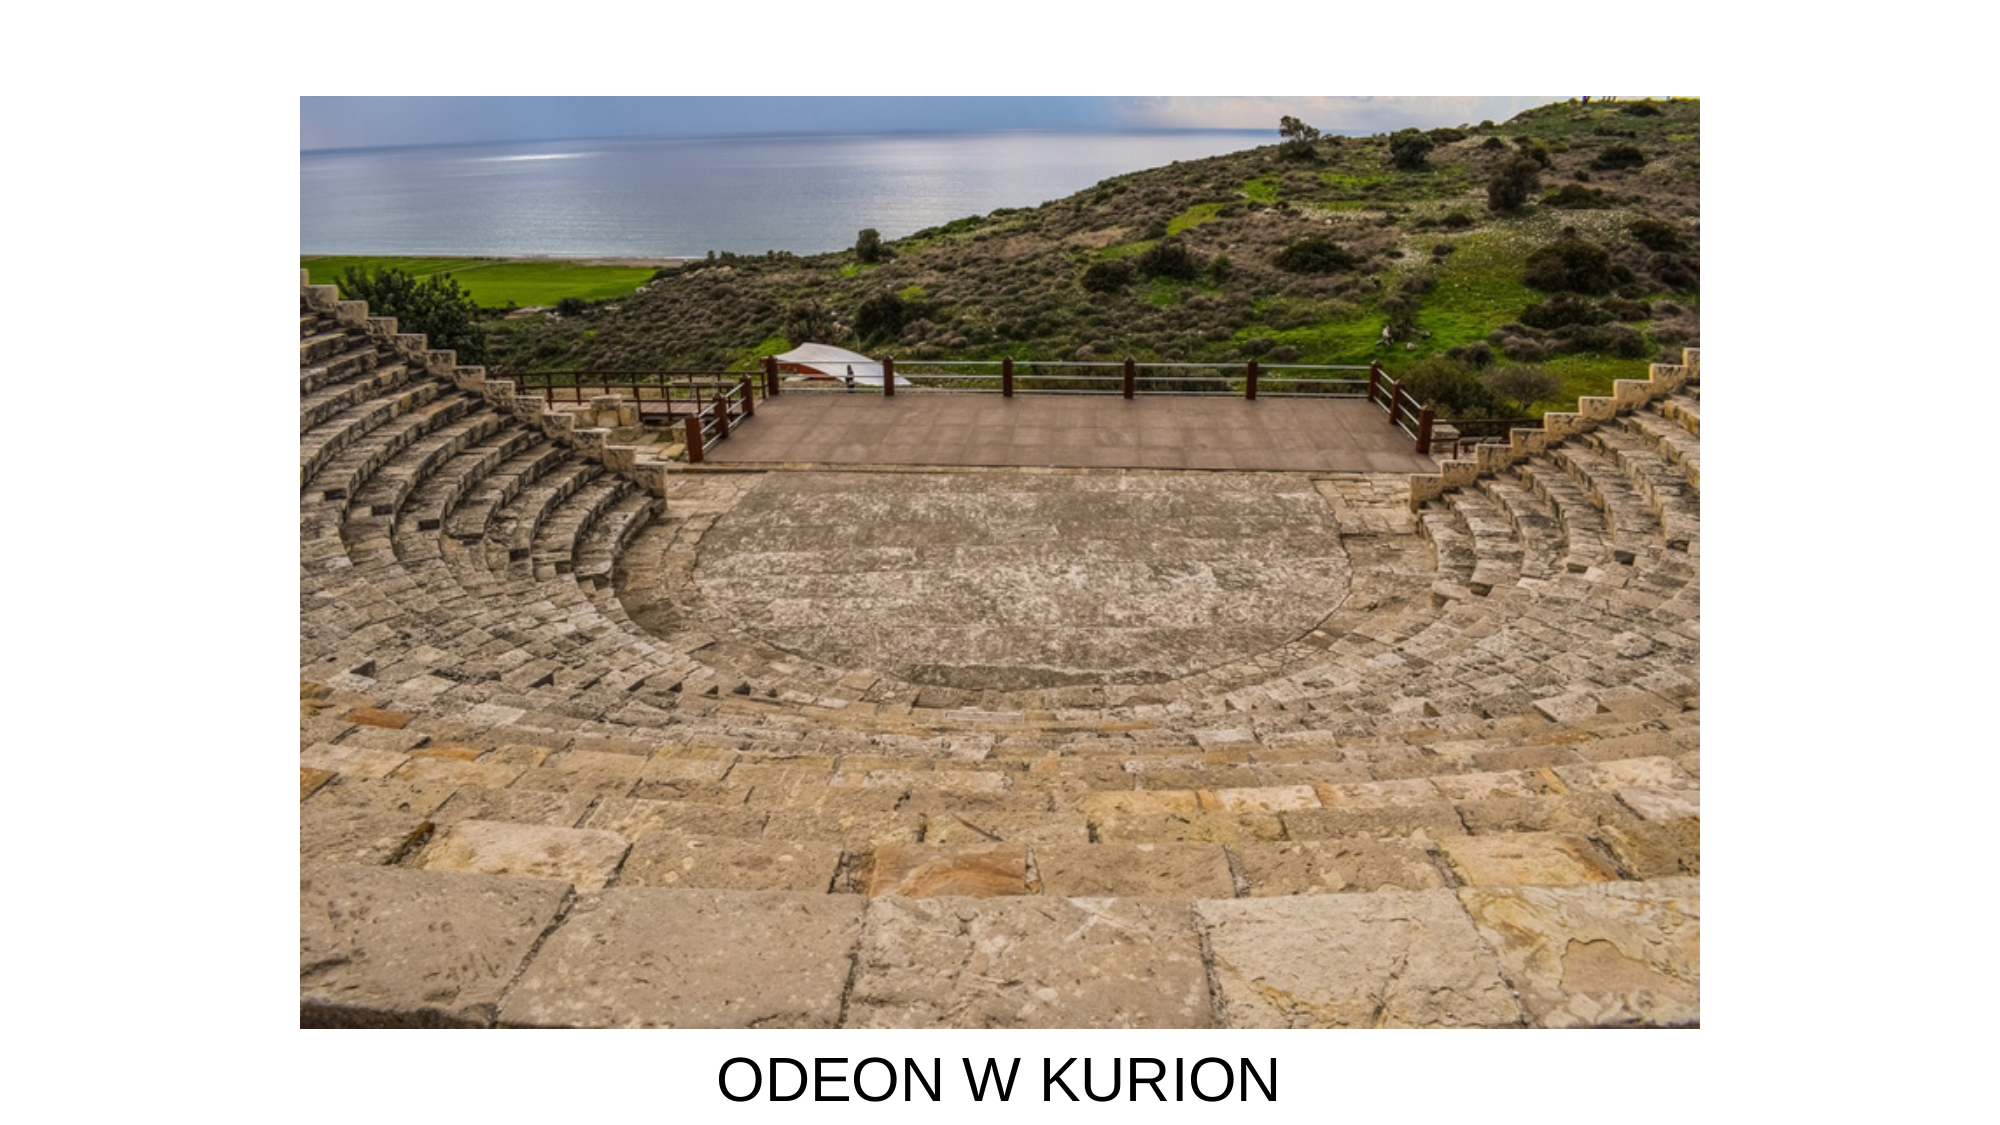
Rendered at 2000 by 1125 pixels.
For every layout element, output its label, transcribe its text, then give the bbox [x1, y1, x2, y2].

text_box ODEON W KURION [604, 1023, 1395, 1125]
picture [300, 96, 1700, 1029]
